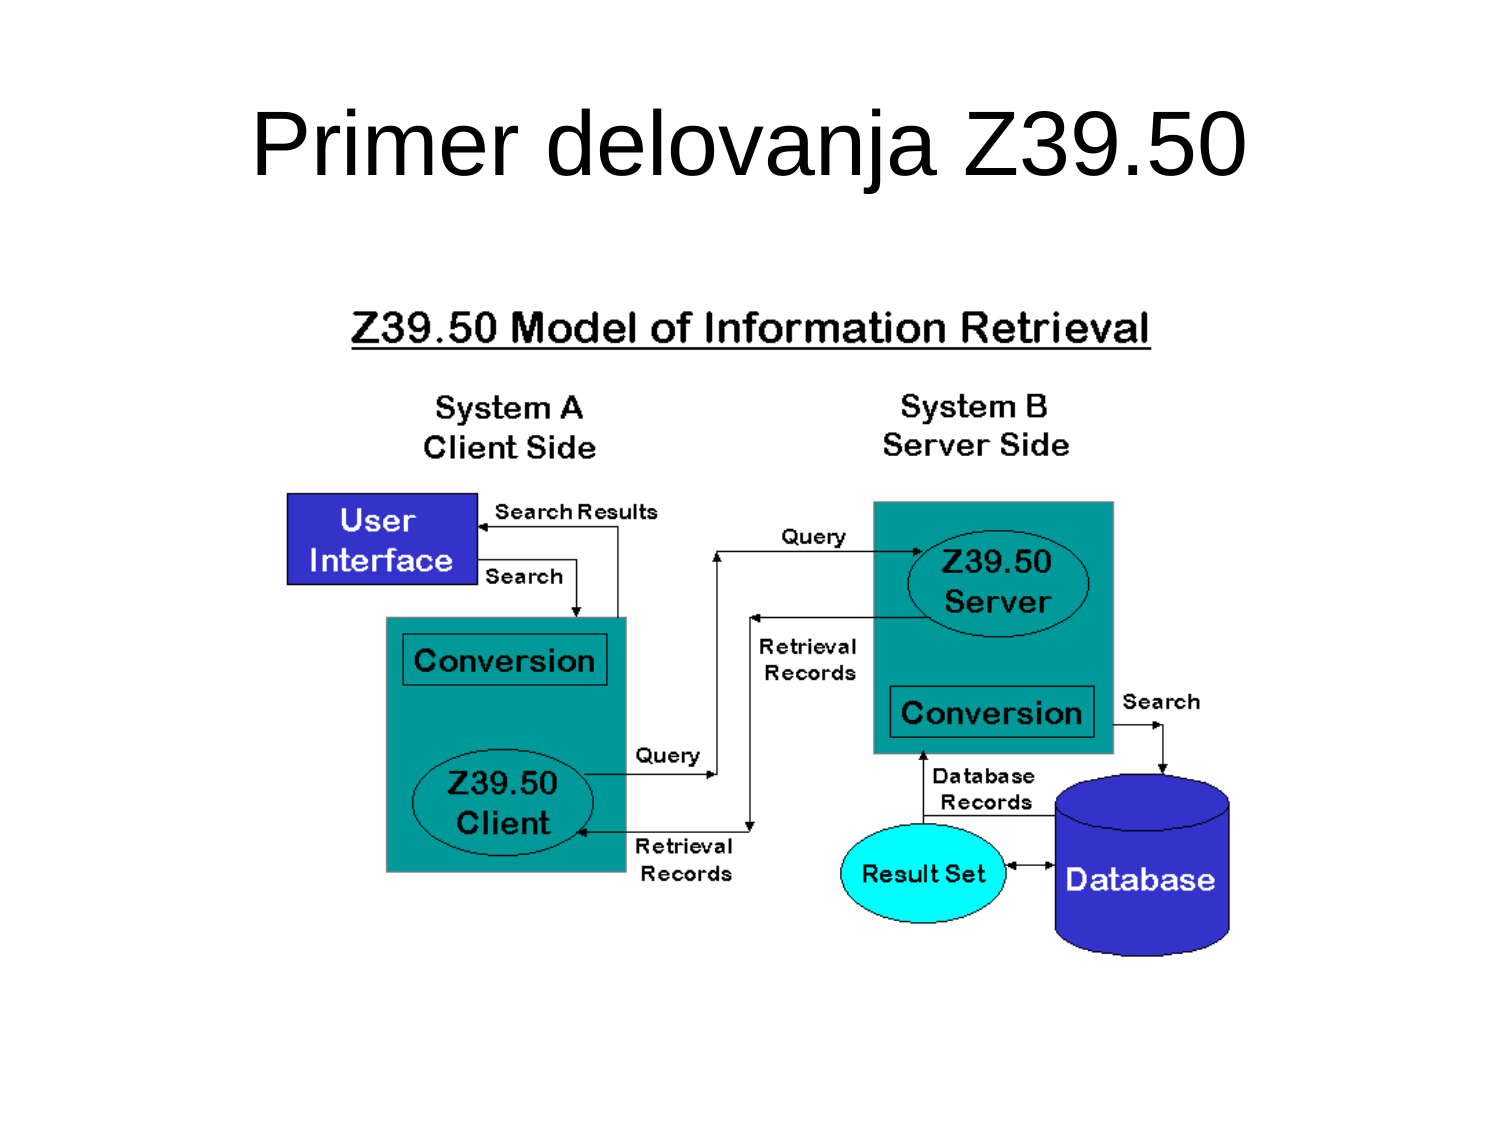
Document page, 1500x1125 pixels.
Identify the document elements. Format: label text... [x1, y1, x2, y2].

text_box [254, 262, 1245, 1006]
title Primer delovanja Z39.50 [75, 45, 1426, 233]
